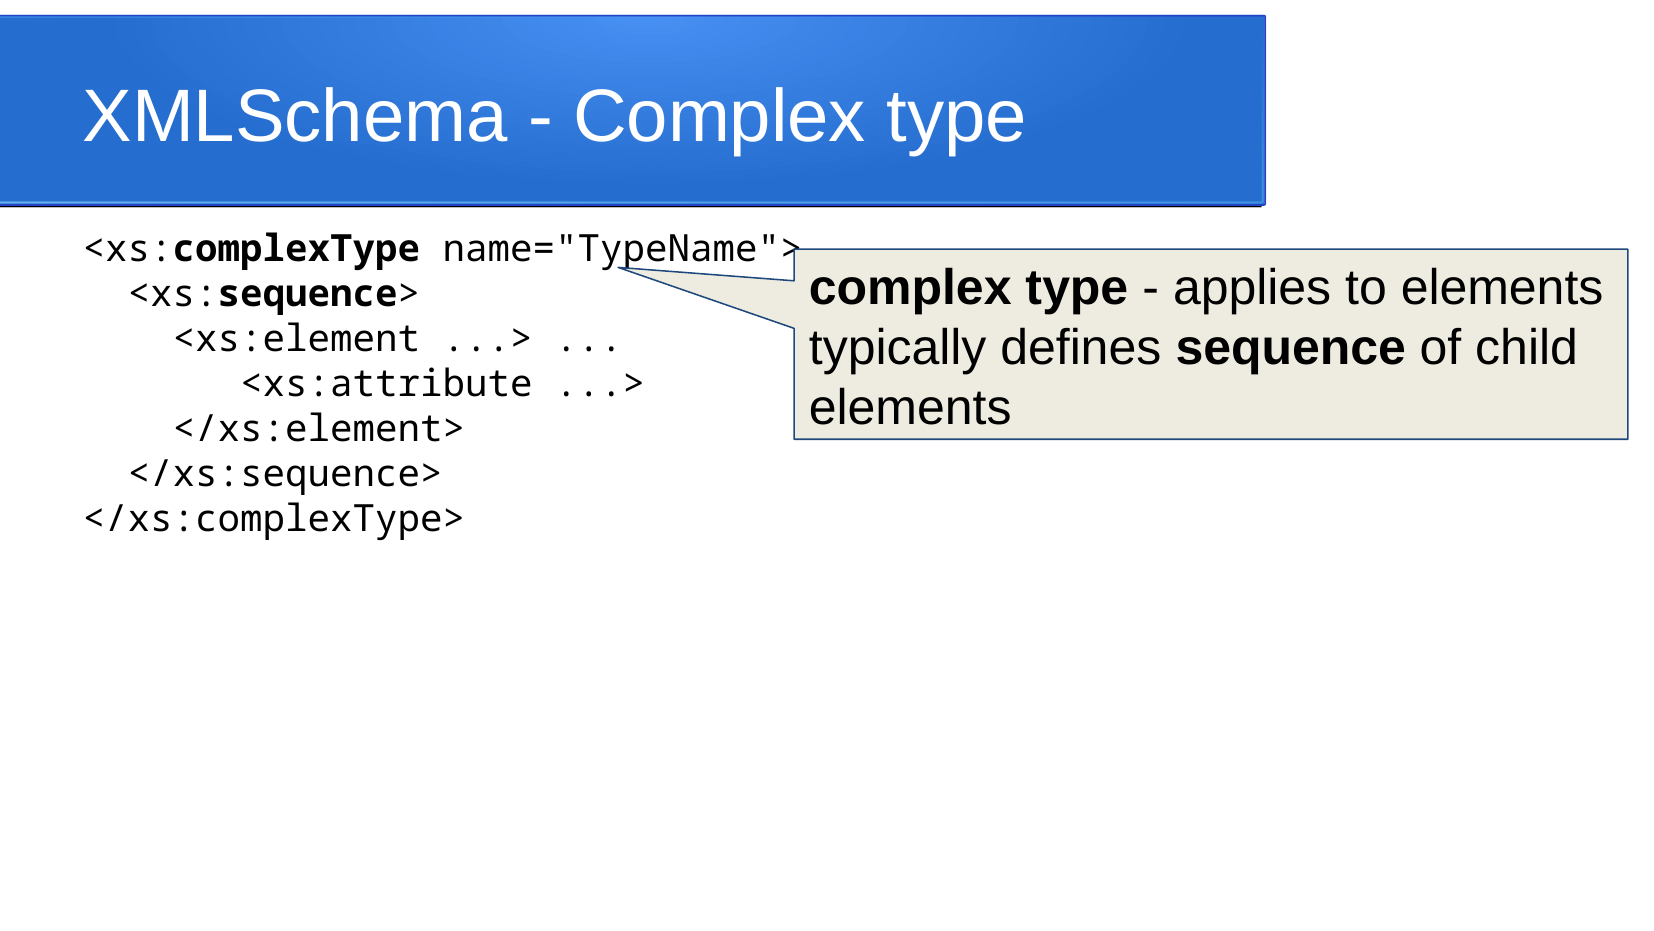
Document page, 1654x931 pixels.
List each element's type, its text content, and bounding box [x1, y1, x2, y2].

picture [0, 13, 1269, 211]
text_box complex type - applies to elements typically defines sequence of child elements [618, 249, 1628, 440]
text_box <xs:complexType name="TypeName"> <xs:sequence> <xs:element ...> ... <xs:attribute ...> </xs:element> </xs:sequence> </xs:complexType> [82, 224, 1571, 874]
text_box XMLSchema - Complex type [82, 35, 1336, 189]
